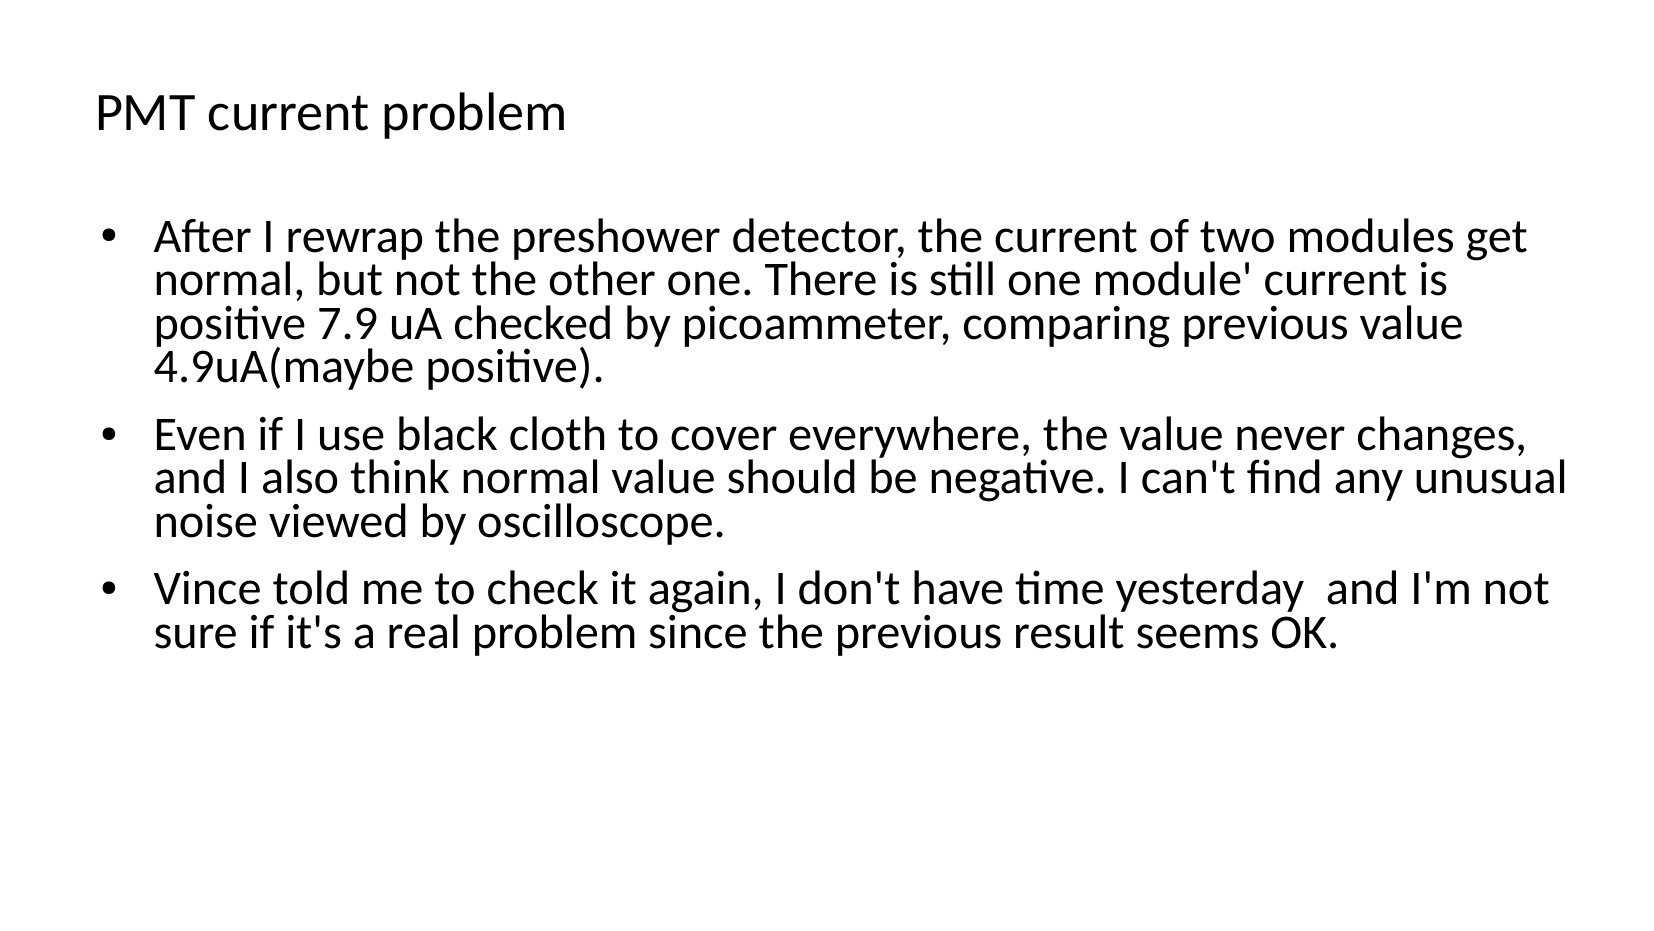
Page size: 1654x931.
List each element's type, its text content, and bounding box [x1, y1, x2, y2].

title PMT current problem [94, 84, 1336, 151]
list After I rewrap the preshower detector, the current of two modules get normal, but not the other one. There is still one module' current is positive 7.9 uA checked by picoammeter, comparing previous value 4.9uA(maybe positive). Even if I use black cloth to cover everywhere, the value never changes, and I also think normal value should be negative. I can't find any unusual noise viewed by oscilloscope. Vince told me to check it again, I don't have time yesterday and I'm not sure if it's a real problem since the previous result seems OK. [82, 217, 1571, 826]
